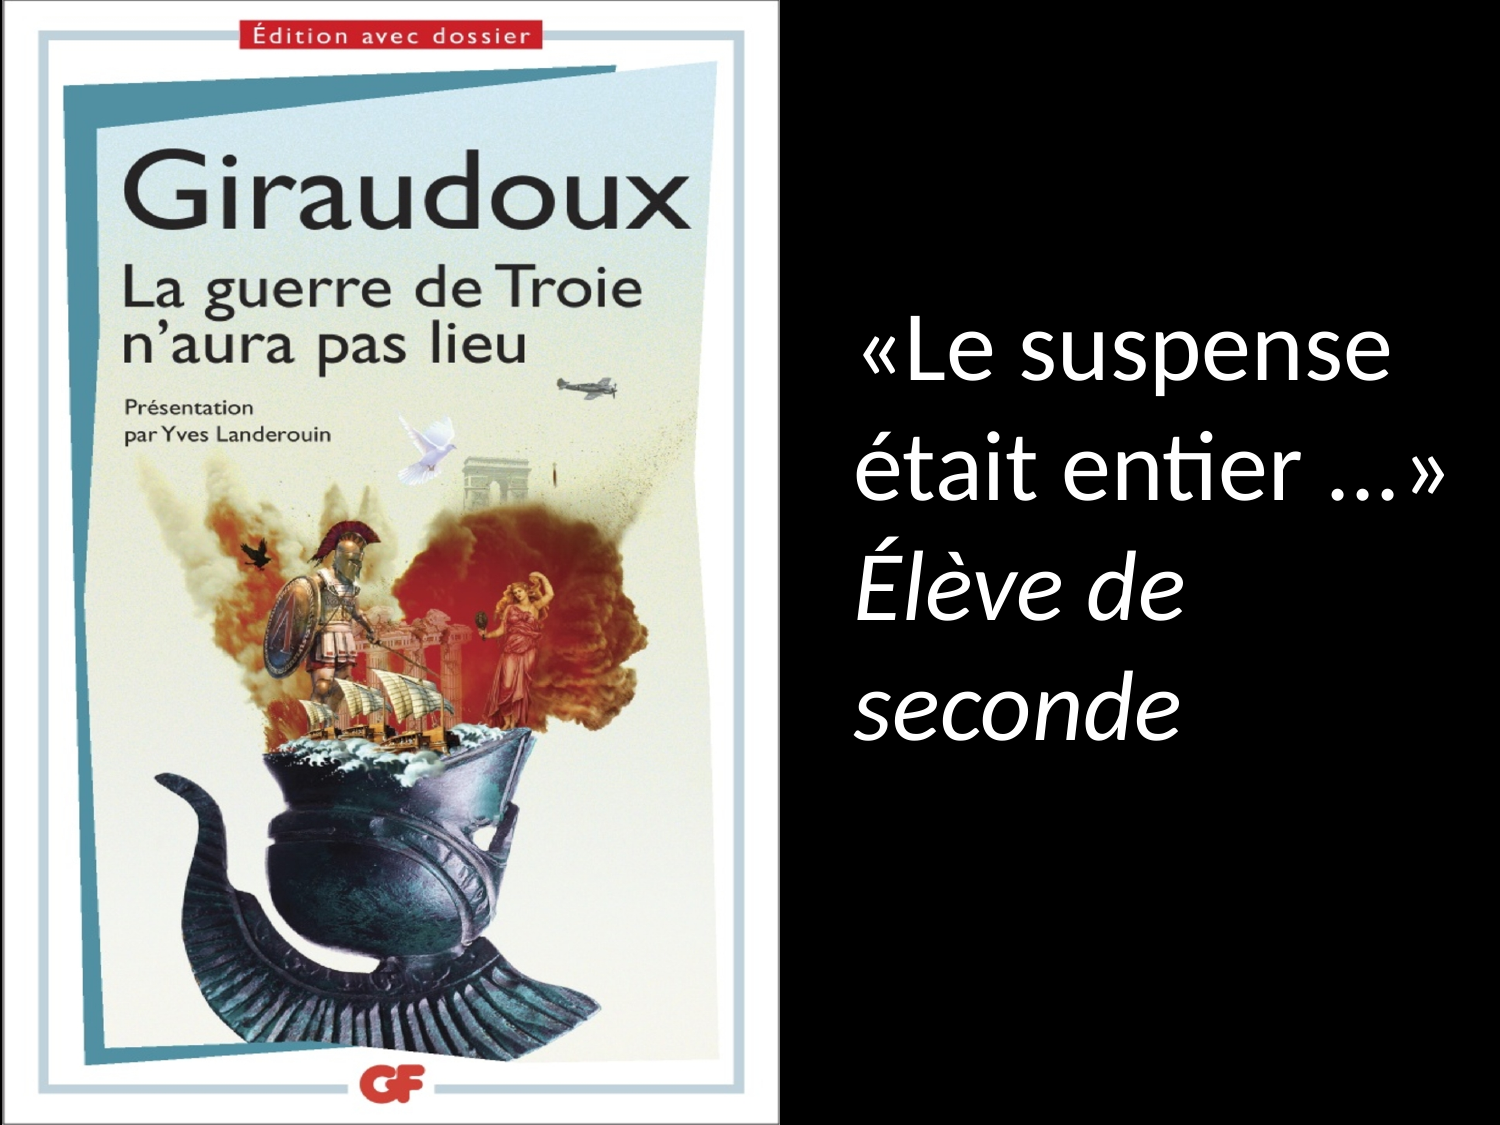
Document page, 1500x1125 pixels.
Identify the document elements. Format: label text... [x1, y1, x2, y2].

picture [2, 0, 780, 1125]
text_box «Le suspense était entier ...» Élève de seconde [839, 273, 1500, 768]
